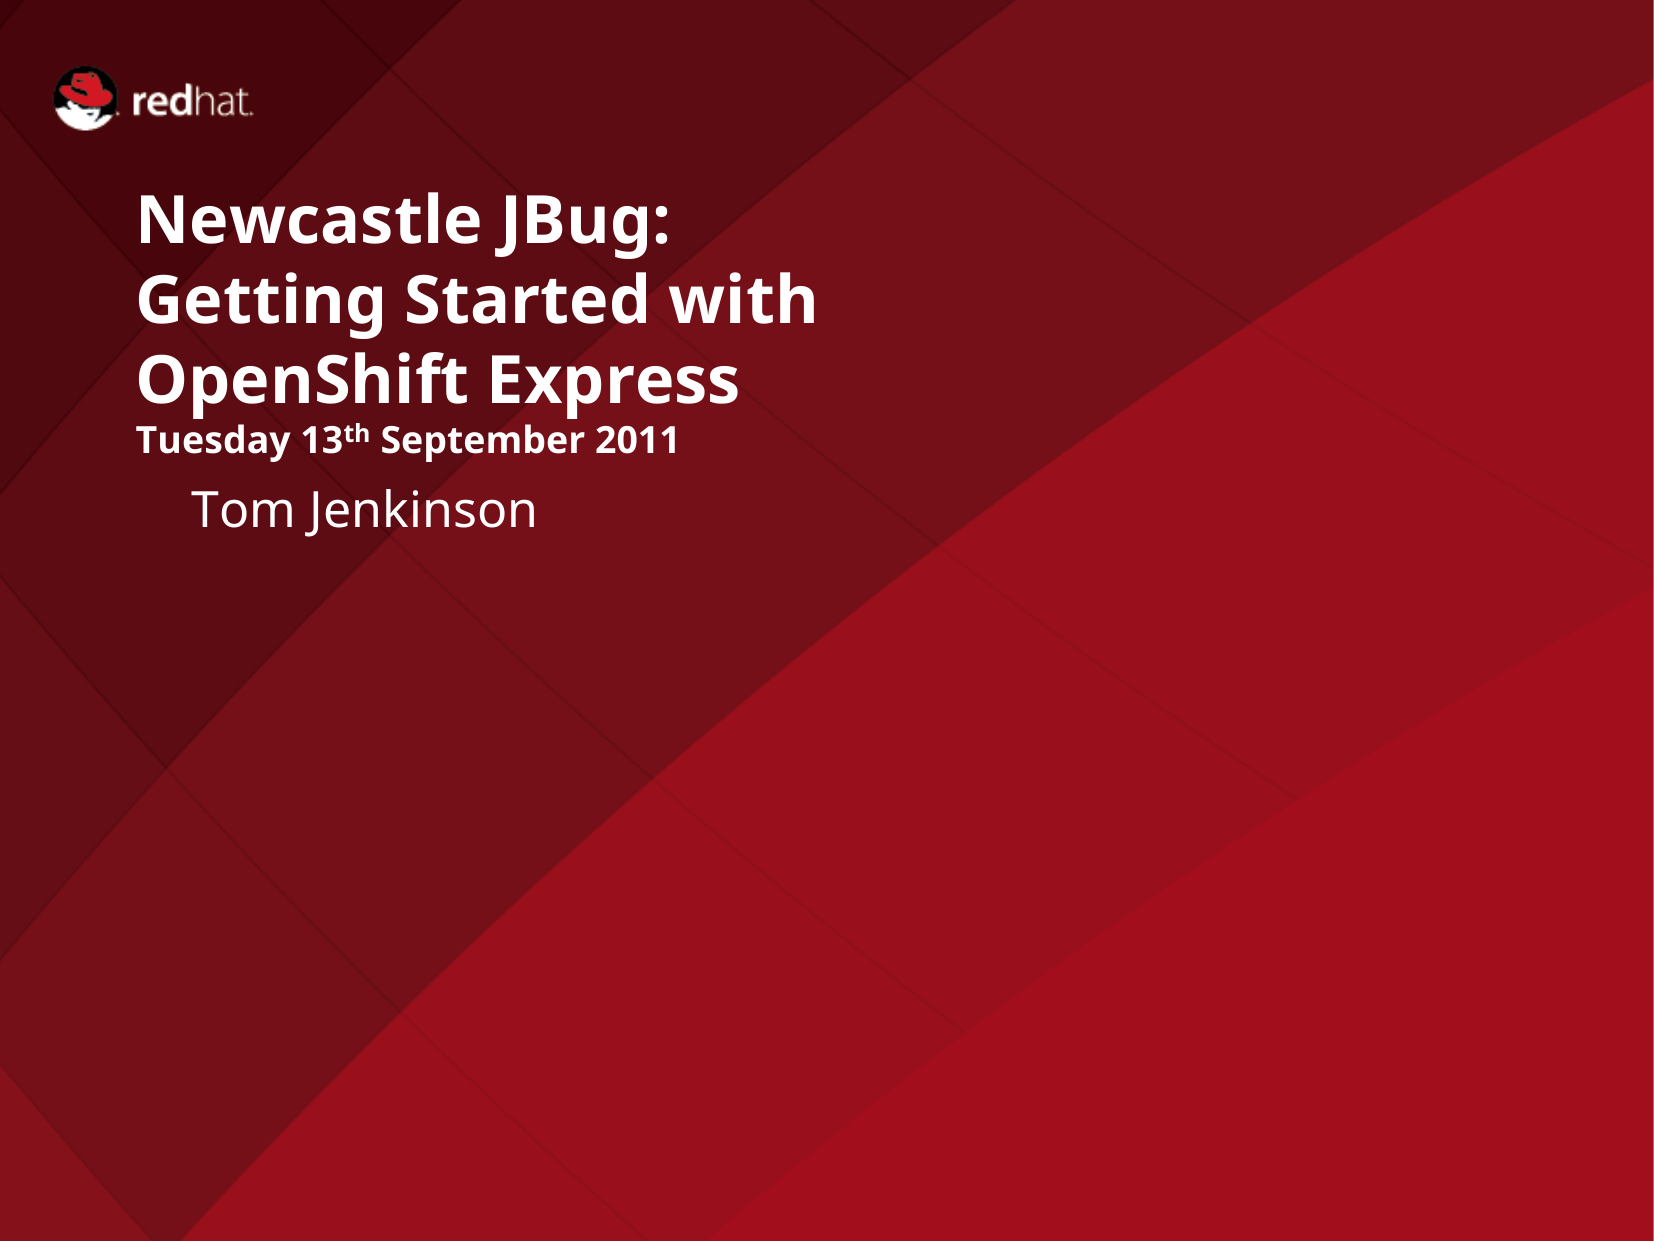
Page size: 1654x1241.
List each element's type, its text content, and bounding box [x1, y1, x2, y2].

title Newcastle JBug: Getting Started with OpenShift Express Tuesday 13th September 2011 [135, 215, 852, 423]
list Tom Jenkinson [135, 477, 958, 644]
